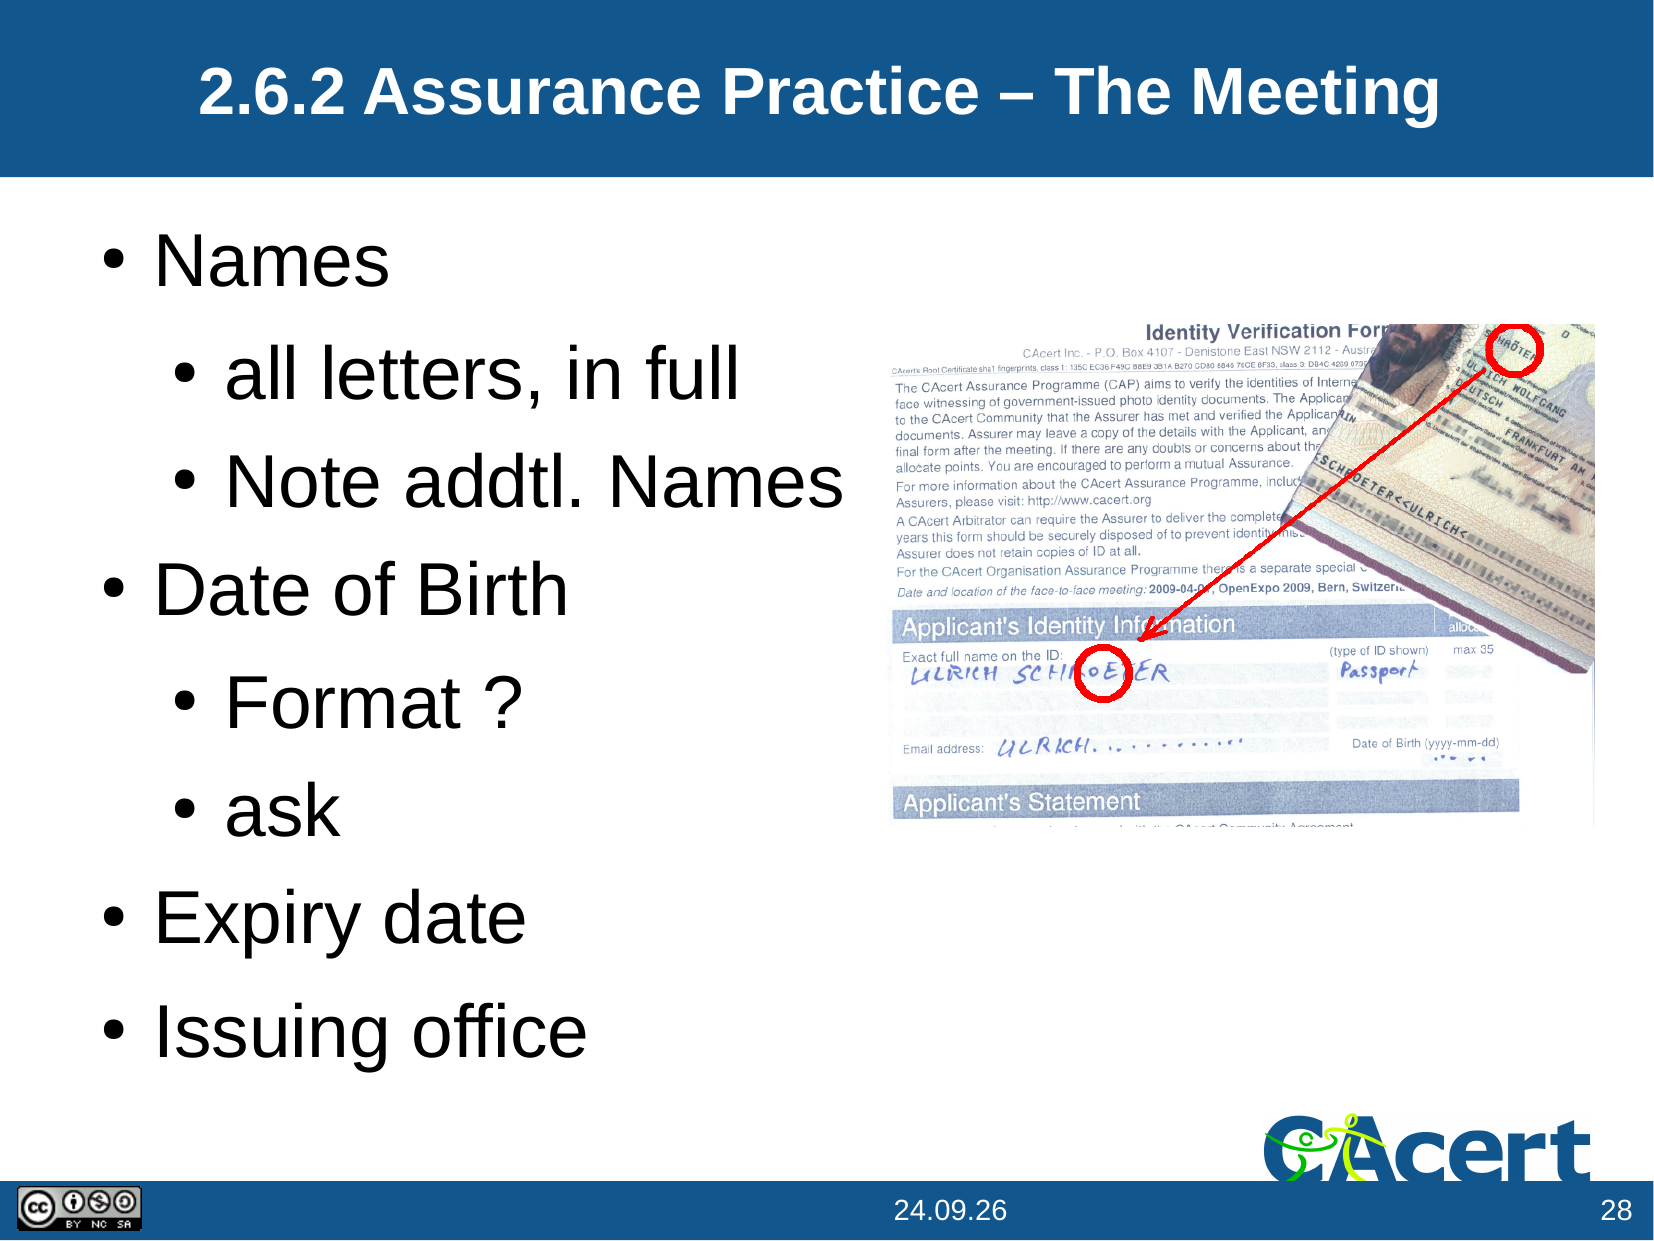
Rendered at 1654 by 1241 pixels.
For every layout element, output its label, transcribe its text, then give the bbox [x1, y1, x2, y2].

title 2.6.2 Assurance Practice – The Meeting [76, 17, 1565, 166]
picture [17, 1186, 142, 1231]
picture [856, 324, 1595, 827]
picture [1263, 1112, 1591, 1181]
list Names all letters, in full Note addtl. Names Date of Birth Format ? ask Expiry date Issuing office [82, 218, 1571, 1091]
